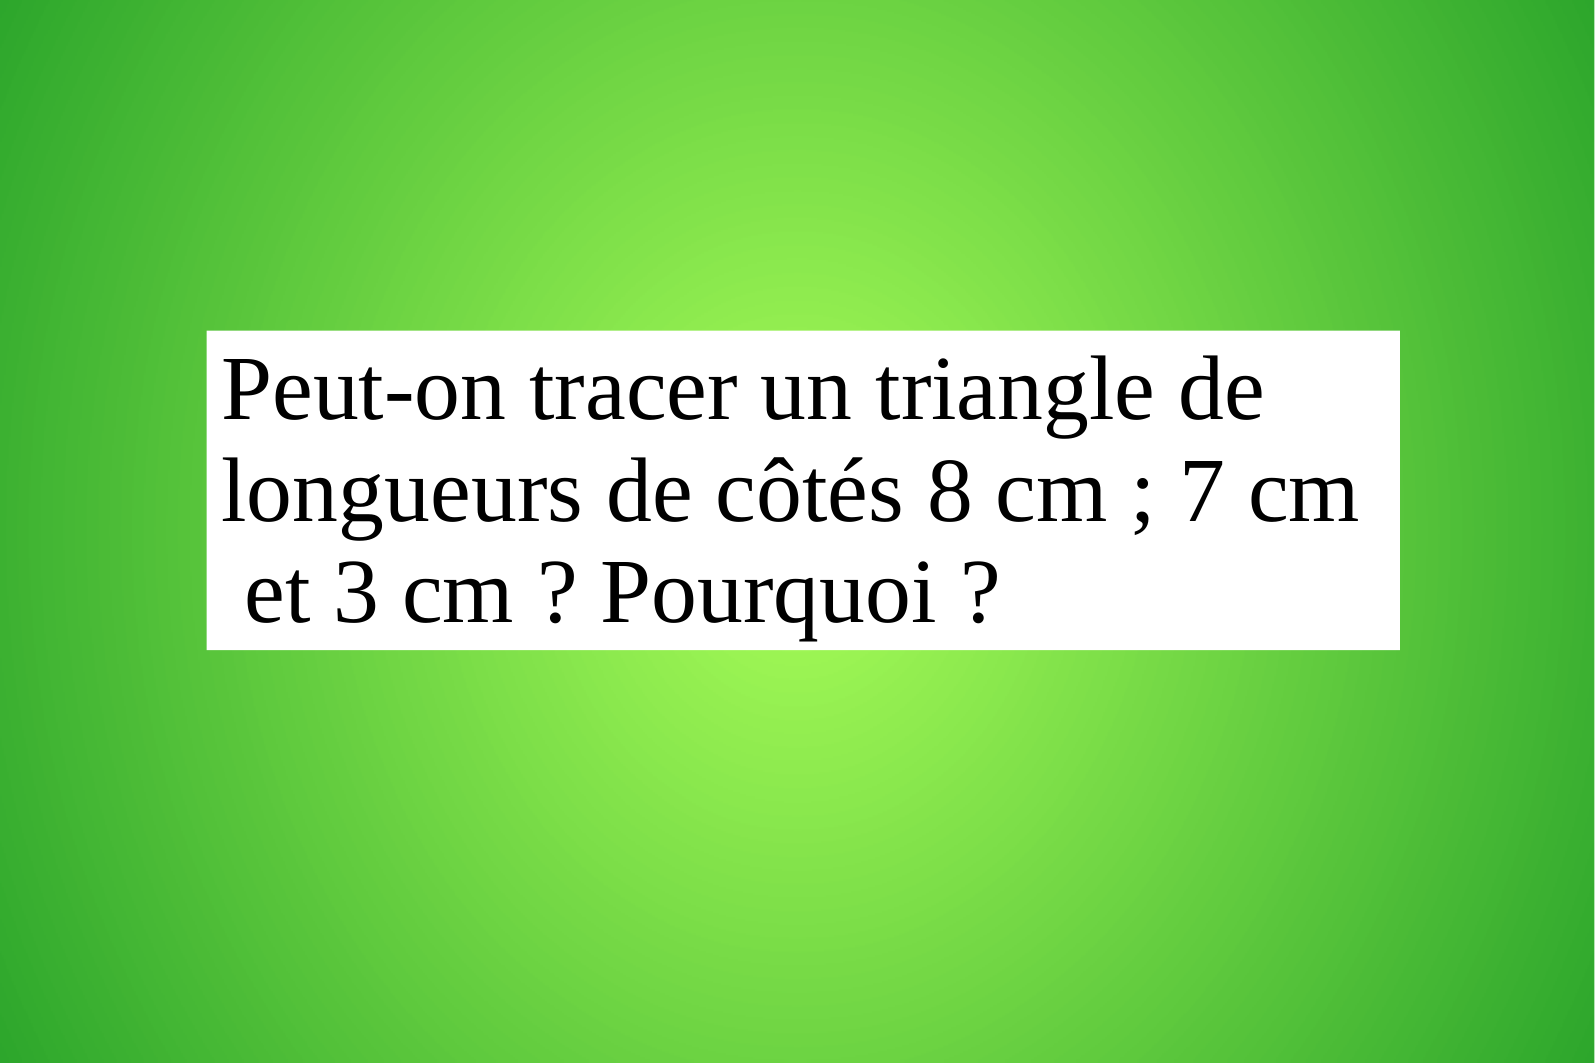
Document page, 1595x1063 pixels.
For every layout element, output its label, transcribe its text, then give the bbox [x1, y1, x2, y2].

picture [0, 0, 1595, 1063]
text_box Peut-on tracer un triangle de longueurs de côtés 8 cm ; 7 cm et 3 cm ? Pourquoi ? [206, 330, 1400, 651]
